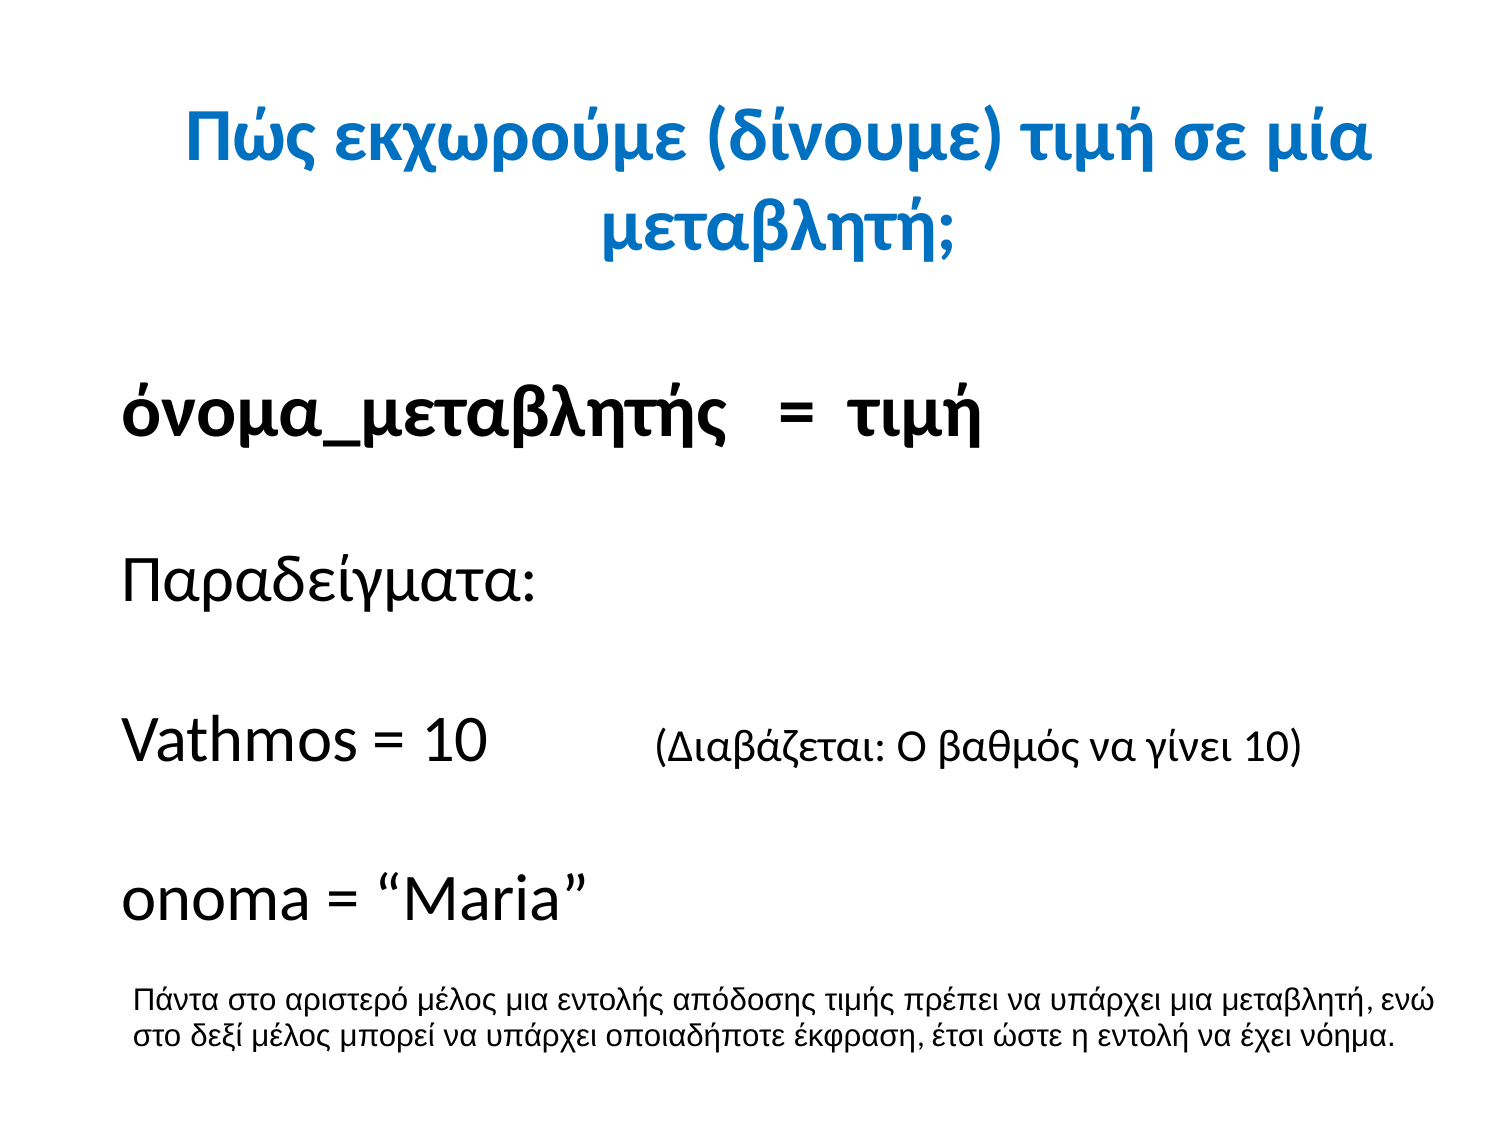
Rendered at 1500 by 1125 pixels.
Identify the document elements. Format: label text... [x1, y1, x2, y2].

text_box Παραδείγματα: Vathmos = 10 (Διαβάζεται: Ο βαθμός να γίνει 10) onoma = “Maria” [106, 527, 1447, 1110]
text_box όνομα_μεταβλητής = τιμή [106, 354, 1418, 489]
text_box Πώς εκχωρούμε (δίνουμε) τιμή σε μία μεταβλητή; [100, 78, 1459, 279]
text_box Πάντα στο αριστερό μέλος μια εντολής απόδοσης τιμής πρέπει να υπάρχει μια μεταβλητή, ενώ στο δεξί μέλος μπορεί να υπάρχει οποιαδήποτε έκφραση, έτσι ώστε η εντολή να έχει νόημα. [118, 974, 1477, 1062]
